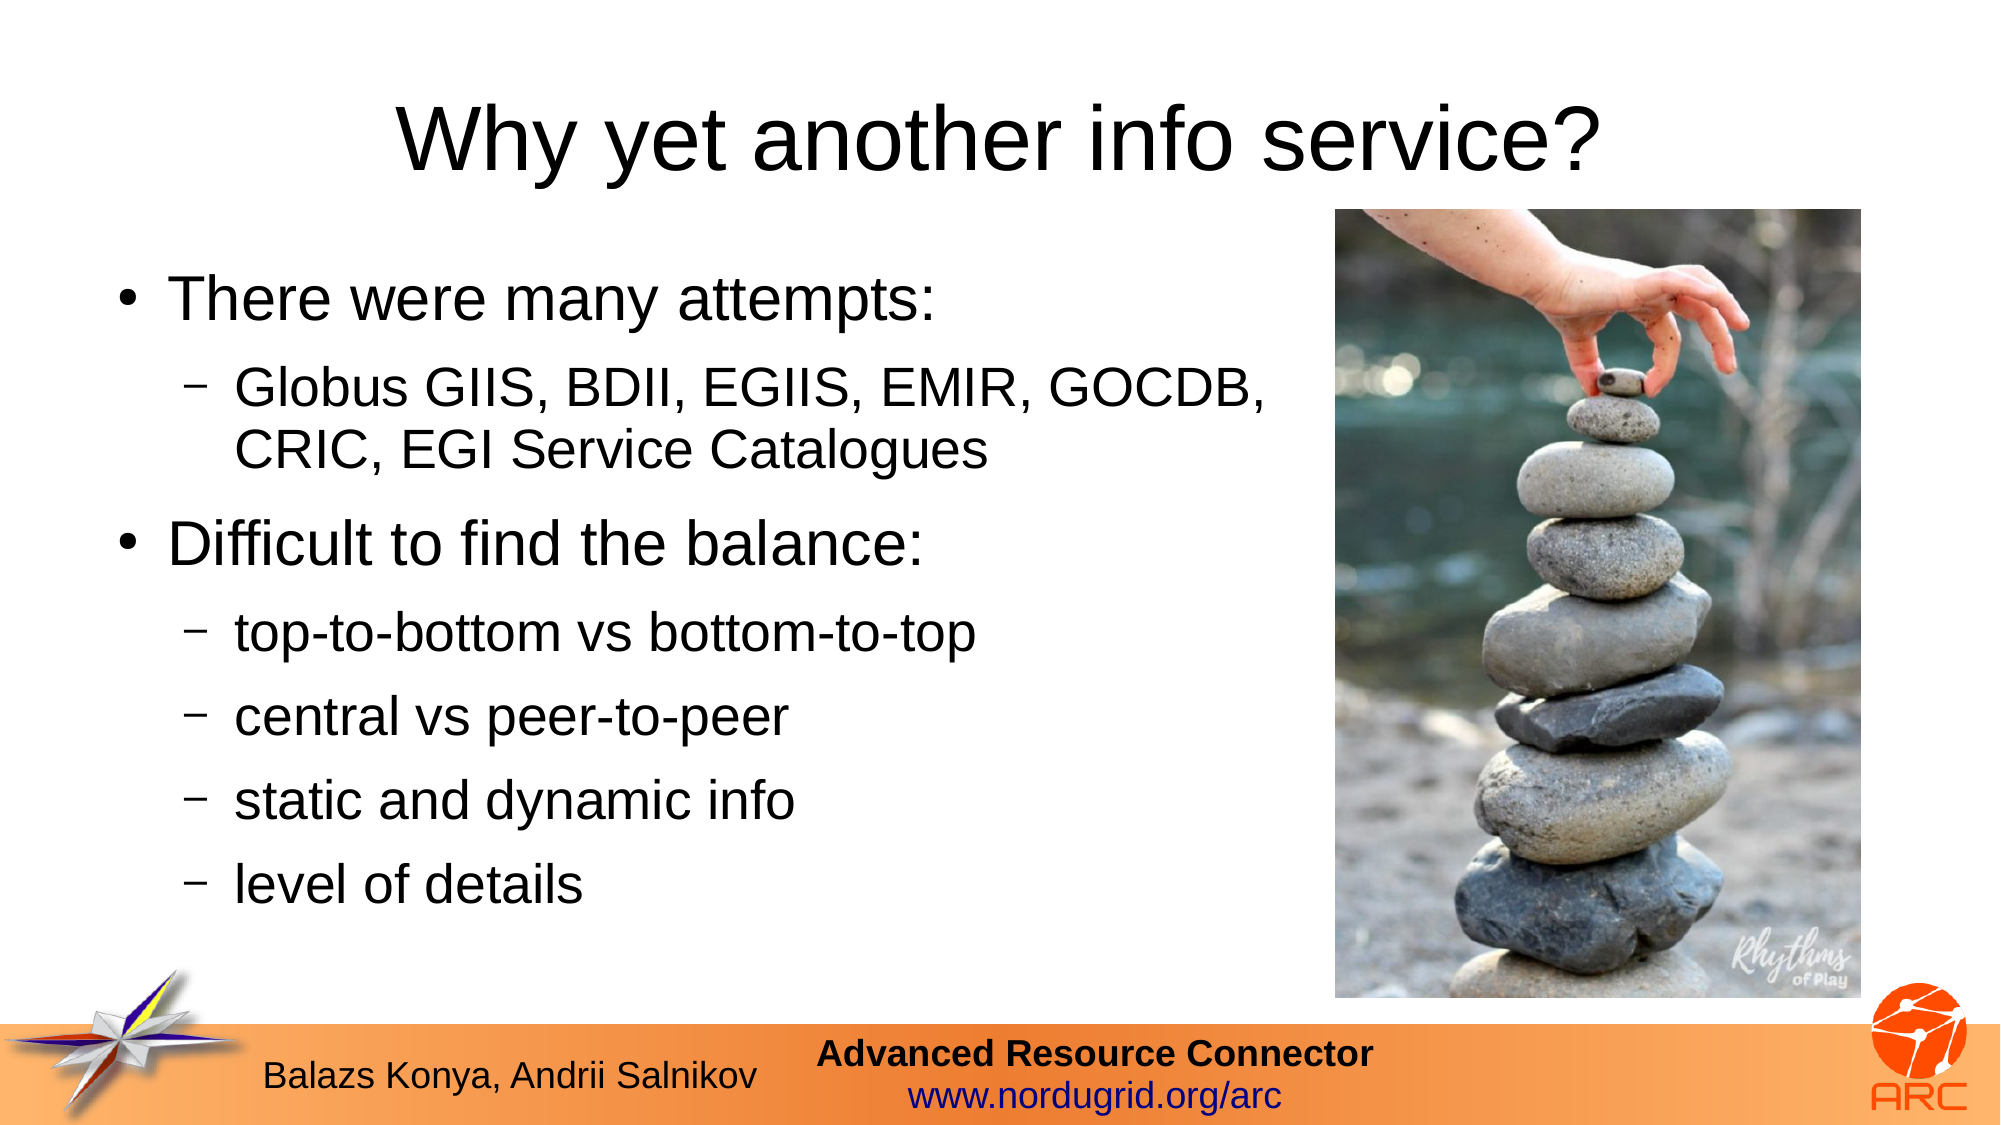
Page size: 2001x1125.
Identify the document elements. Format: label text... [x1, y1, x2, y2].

picture [0, 961, 258, 1125]
list There were many attempts: Globus GIIS, BDII, EGIIS, EMIR, GOCDB, CRIC, EGI Service Catalogues Difficult to find the balance: top-to-bottom vs bottom-to-top central vs peer-to-peer static and dynamic info level of details [99, 263, 1335, 916]
title Why yet another info service? [99, 44, 1900, 233]
picture [1335, 209, 1990, 1125]
